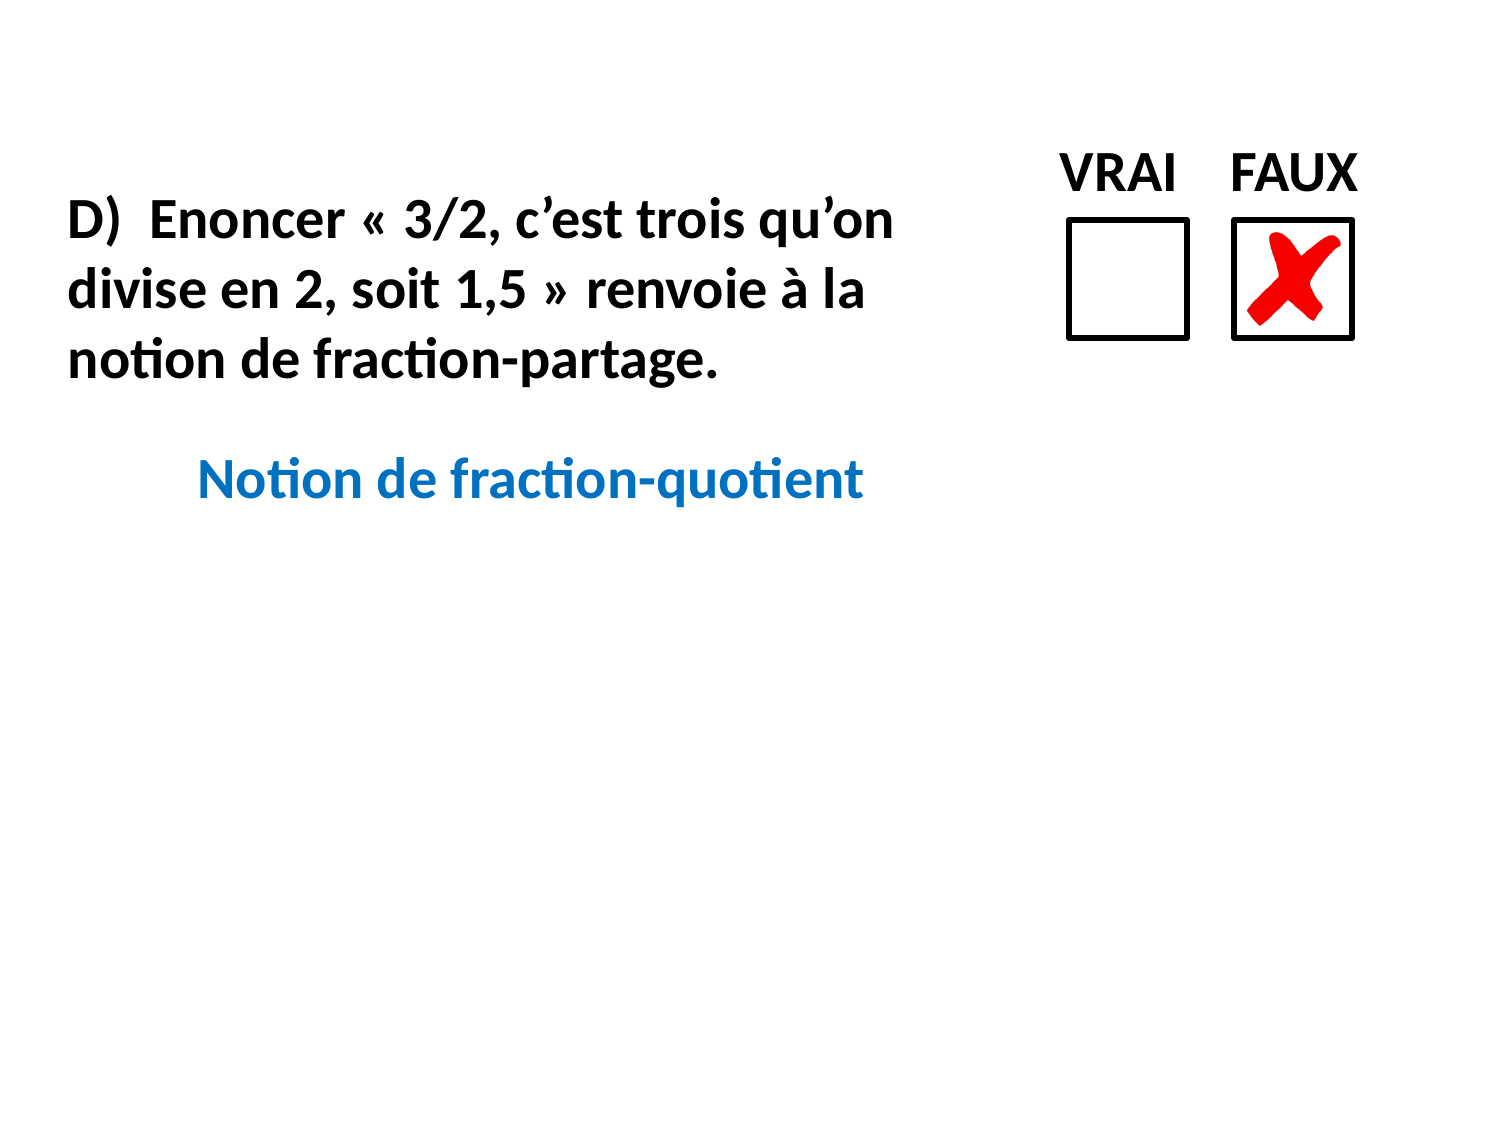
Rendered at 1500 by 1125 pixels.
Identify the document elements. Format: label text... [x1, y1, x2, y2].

text_box D) Enoncer « 3/2, c’est trois qu’on divise en 2, soit 1,5 » renvoie à la notion de fraction-partage. [53, 172, 1046, 398]
text_box Notion de fraction-quotient [183, 432, 904, 518]
picture [1246, 231, 1341, 326]
text_box VRAI FAUX [1045, 125, 1388, 211]
